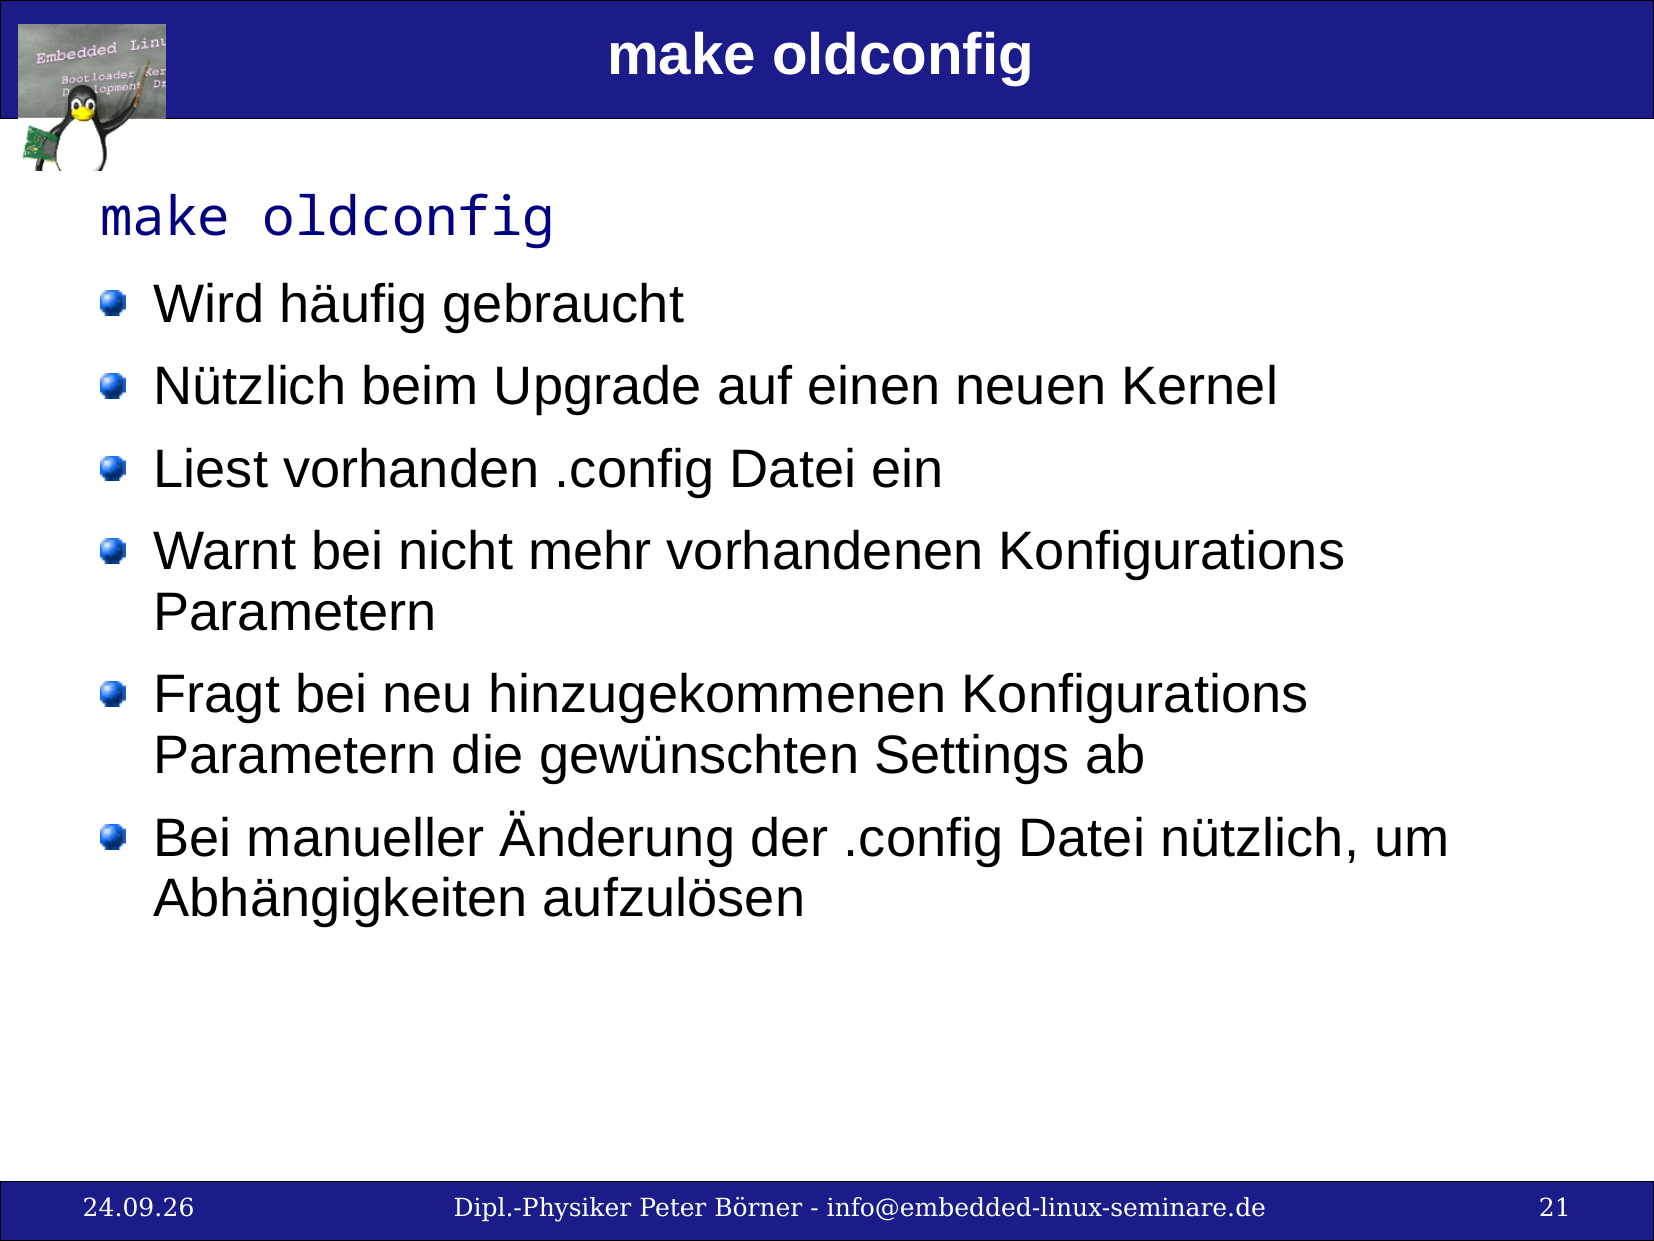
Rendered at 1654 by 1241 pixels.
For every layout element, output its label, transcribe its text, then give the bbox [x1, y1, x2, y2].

picture [18, 24, 166, 171]
list make oldconfig Wird häufig gebraucht Nützlich beim Upgrade auf einen neuen Kernel Liest vorhanden .config Datei ein Warnt bei nicht mehr vorhandenen Konfigurations Parametern Fragt bei neu hinzugekommenen Konfigurations Parametern die gewünschten Settings ab Bei manueller Änderung der .config Datei nützlich, um Abhängigkeiten aufzulösen [82, 177, 1571, 1148]
title make oldconfig [76, 19, 1565, 89]
